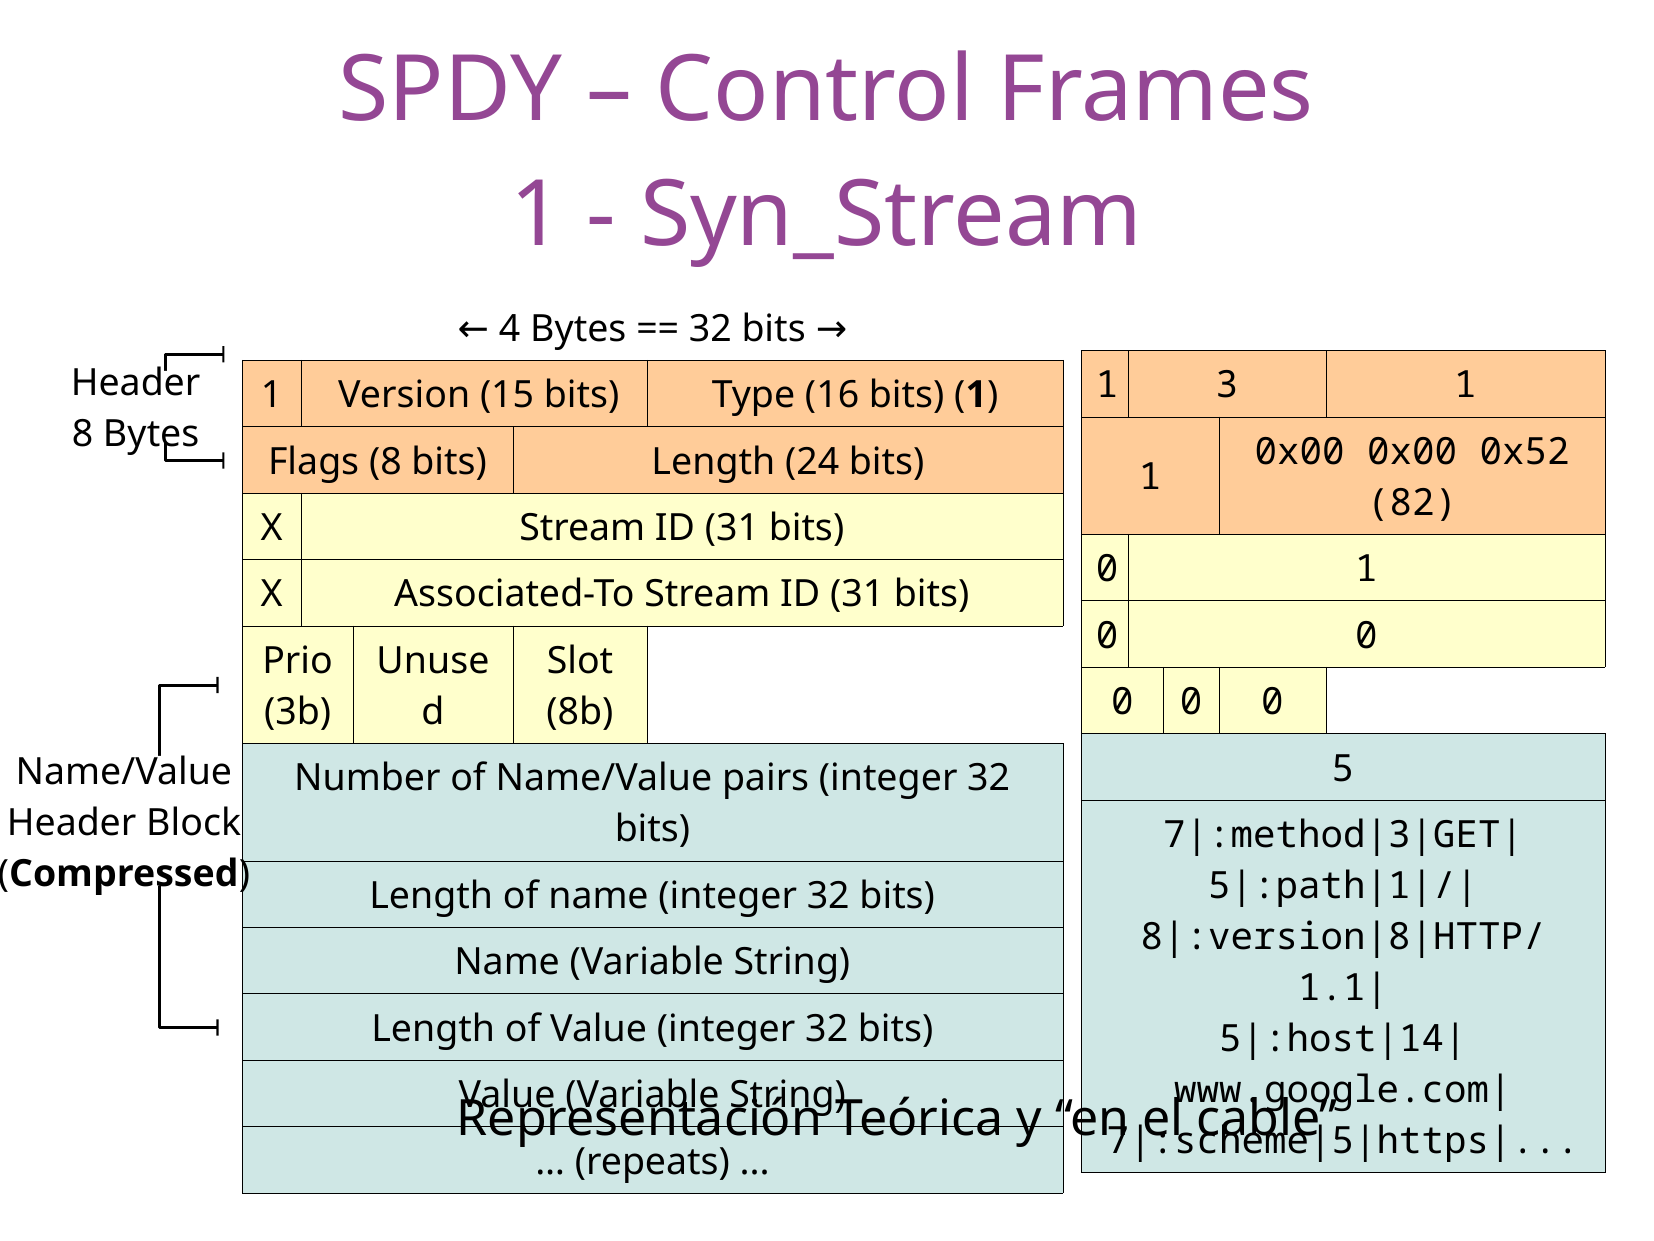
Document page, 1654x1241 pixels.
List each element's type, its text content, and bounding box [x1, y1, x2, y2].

table_cell 0 [1082, 601, 1128, 667]
table_cell [1327, 668, 1605, 733]
table_cell Length of Value (integer 32 bits) [243, 994, 1063, 1060]
table_cell Unused [354, 627, 513, 743]
table_cell Length (24 bits) [514, 427, 1063, 493]
table_cell Associated-To Stream ID (31 bits) [302, 560, 1063, 626]
table_cell 5 [1082, 734, 1605, 800]
table_cell 7|:method|3|GET| 5|:path|1|/| 8|:version|8|HTTP/1.1| 5|:host|14|www.google.com| 7|:scheme|5|https|... [1082, 801, 1605, 1172]
table_cell Number of Name/Value pairs (integer 32 bits) [243, 744, 1063, 861]
table_cell X [243, 494, 301, 559]
table_cell [648, 627, 1063, 743]
table_cell 0 [1220, 668, 1326, 733]
text_box Name/Value Header Block (Compressed) [11, 755, 237, 886]
text_box Representación Teórica y “en el cable” [295, 1074, 1501, 1146]
table_cell 0 [1129, 601, 1605, 667]
table_cell Stream ID (31 bits) [302, 494, 1063, 559]
table_cell 0x00 0x00 0x52 (82) [1220, 418, 1605, 534]
title SPDY – Control Frames 1 - Syn_Stream [82, 43, 1571, 251]
table_cell Name (Variable String) [243, 928, 1063, 993]
table_cell Length of name (integer 32 bits) [243, 862, 1063, 927]
table_cell X [243, 560, 301, 626]
text_box Header 8 Bytes [64, 370, 207, 443]
table_cell 0 [1164, 668, 1219, 733]
table_cell Version (15 bits) [302, 361, 647, 426]
table_cell Flags (8 bits) [243, 427, 513, 493]
table_cell 1 [1129, 535, 1605, 600]
table_cell Prio (3b) [243, 627, 353, 743]
table_cell 1 [1082, 418, 1219, 534]
table_header 3 [1129, 351, 1326, 417]
table_cell Type (16 bits) (1) [648, 361, 1063, 426]
table_cell 0 [1082, 535, 1128, 600]
table_cell 1 [243, 361, 301, 426]
table_header 1 [1082, 351, 1128, 417]
table_cell … (repeats) ... [243, 1127, 1063, 1193]
table_cell Slot (8b) [514, 627, 647, 743]
table_cell 0 [1082, 668, 1163, 733]
table_header 1 [1327, 351, 1605, 417]
table_cell Value (Variable String) [243, 1061, 1063, 1126]
table_header ← 4 Bytes == 32 bits → [243, 294, 1063, 360]
